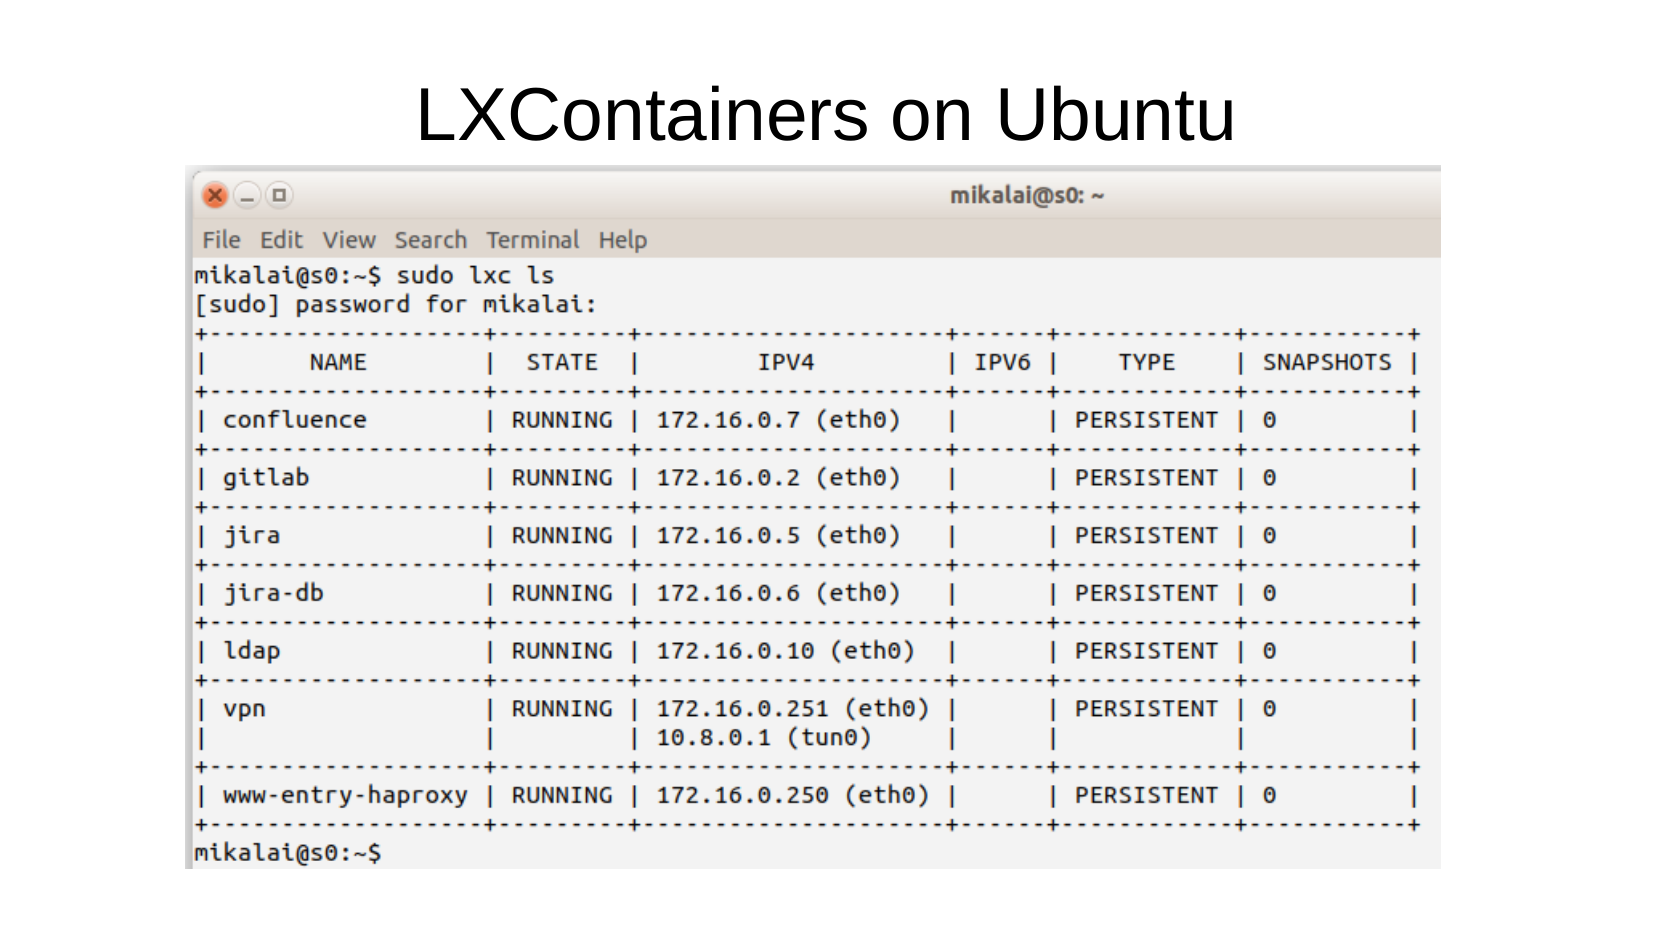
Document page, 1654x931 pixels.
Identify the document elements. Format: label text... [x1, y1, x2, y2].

picture [185, 165, 1441, 869]
title LXContainers on Ubuntu [82, 37, 1571, 193]
